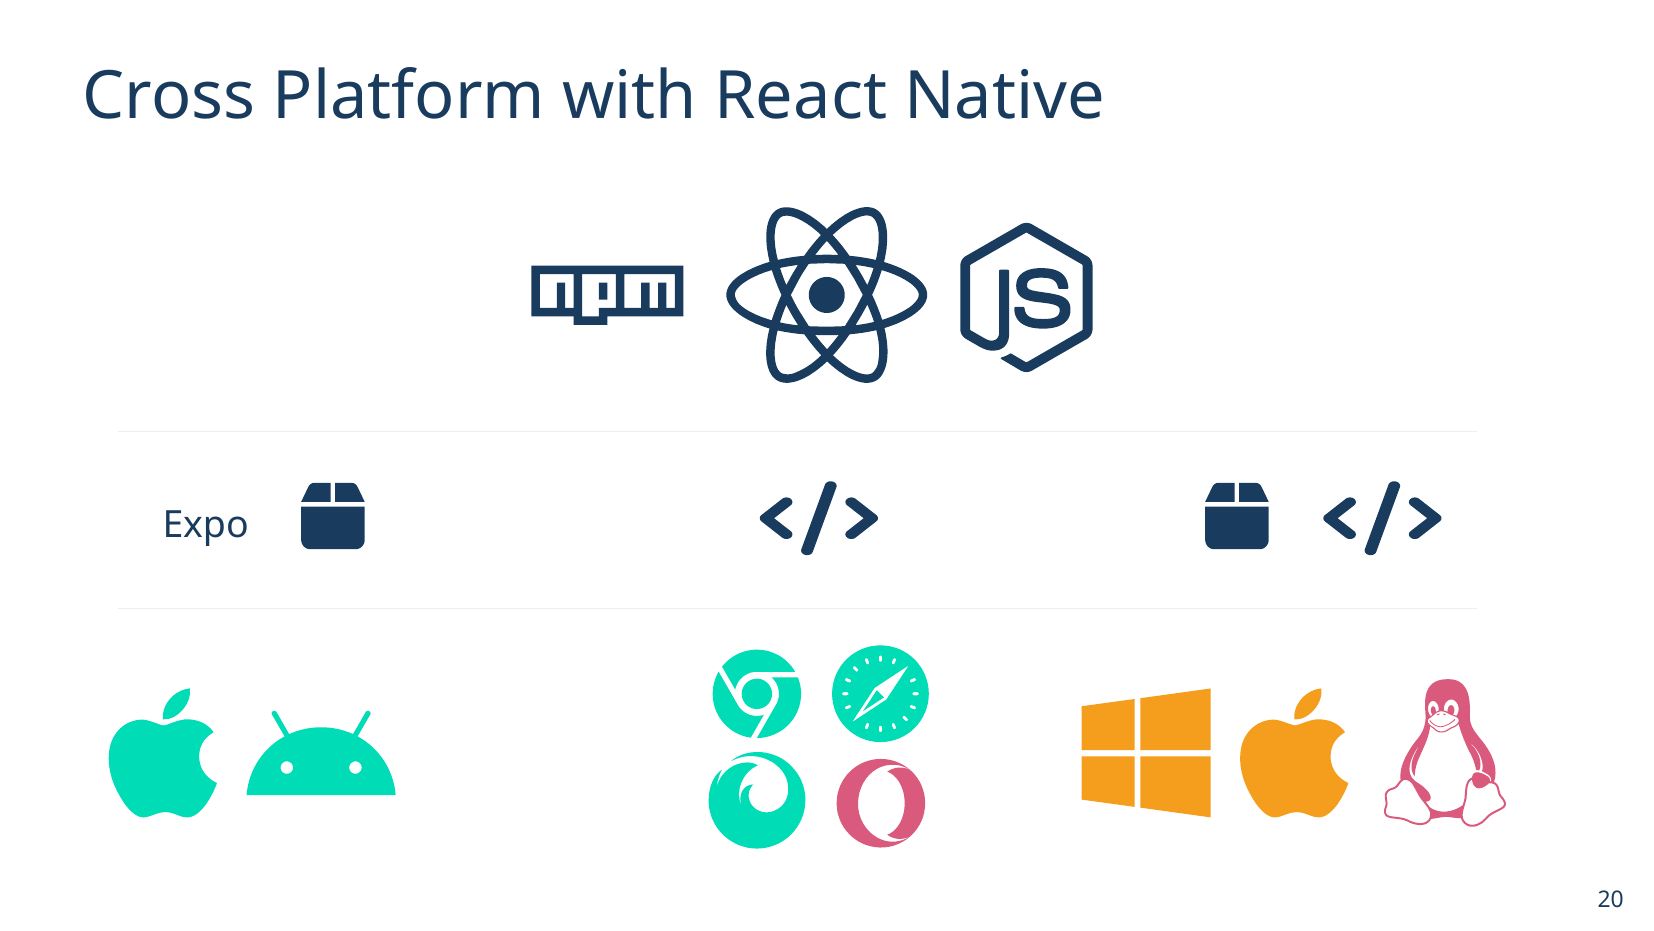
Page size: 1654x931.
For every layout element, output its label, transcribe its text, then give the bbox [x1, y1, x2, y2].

text_box [1323, 497, 1356, 539]
text_box [1239, 482, 1269, 502]
text_box [1081, 756, 1135, 807]
text_box [1081, 698, 1135, 751]
text_box [1294, 688, 1322, 720]
text_box [759, 497, 793, 539]
text_box [1384, 679, 1506, 827]
text_box [845, 497, 878, 539]
text_box [335, 482, 365, 502]
text_box [531, 265, 684, 325]
title Cross Platform with React Native [82, 37, 1571, 148]
text_box [1408, 497, 1442, 539]
text_box [726, 207, 928, 383]
text_box [836, 758, 926, 848]
text_box [301, 482, 331, 502]
text_box [801, 481, 837, 556]
text_box [960, 222, 1093, 373]
text_box [1140, 688, 1211, 751]
text_box [1014, 268, 1071, 329]
text_box [1140, 756, 1211, 818]
text_box [1240, 719, 1349, 818]
text_box [1205, 482, 1235, 502]
text_box [1205, 506, 1269, 550]
text_box Expo [147, 490, 271, 549]
text_box [1364, 481, 1401, 556]
text_box [301, 506, 365, 550]
